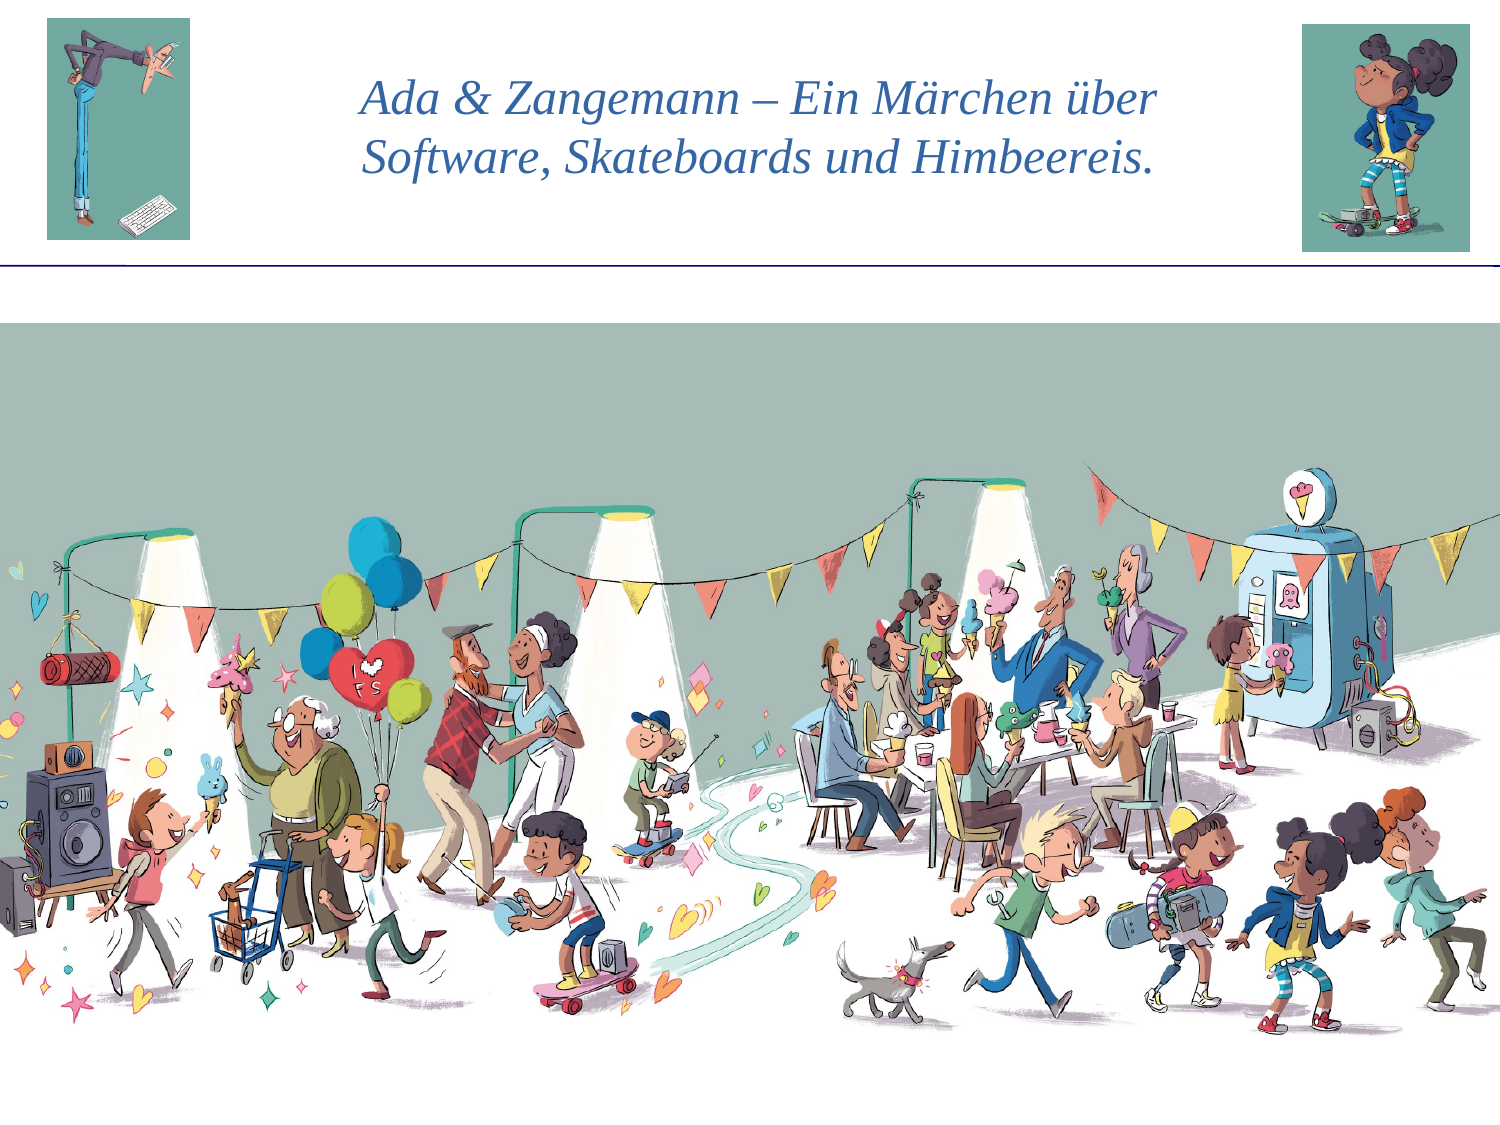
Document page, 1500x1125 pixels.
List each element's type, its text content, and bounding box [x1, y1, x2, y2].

text_box Ada & Zangemann – Ein Märchen über Software, Skateboards und Himbeereis. [274, 59, 1244, 194]
picture [0, 323, 1500, 1086]
picture [1302, 24, 1470, 252]
picture [47, 18, 190, 240]
